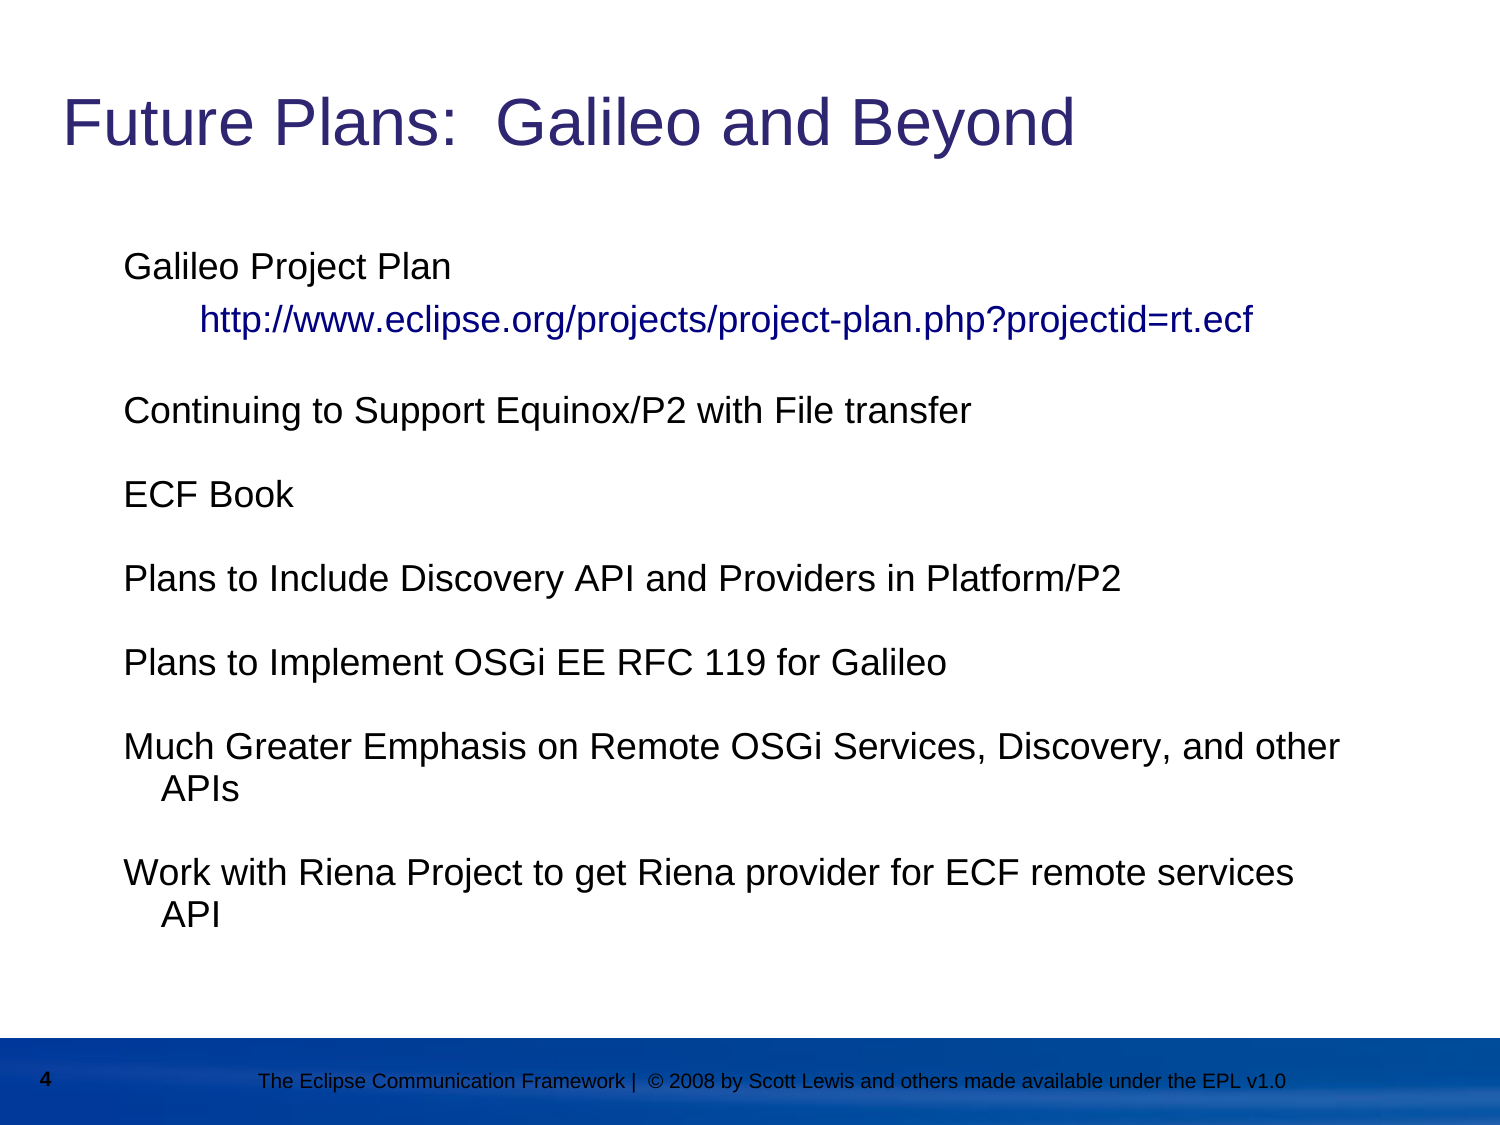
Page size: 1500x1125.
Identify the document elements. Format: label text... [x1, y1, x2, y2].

title Future Plans: Galileo and Beyond [48, 84, 1401, 175]
list Galileo Project Plan http://www.eclipse.org/projects/project-plan.php?projectid=rt.ecf Continuing to Support Equinox/P2 with File transfer ECF Book Plans to Include Discovery API and Providers in Platform/P2 Plans to Implement OSGi EE RFC 119 for Galileo Much Greater Emphasis on Remote OSGi Services, Discovery, and other APIs Work with Riena Project to get Riena provider for ECF remote services API [108, 237, 1378, 945]
picture [0, 1038, 1500, 1125]
